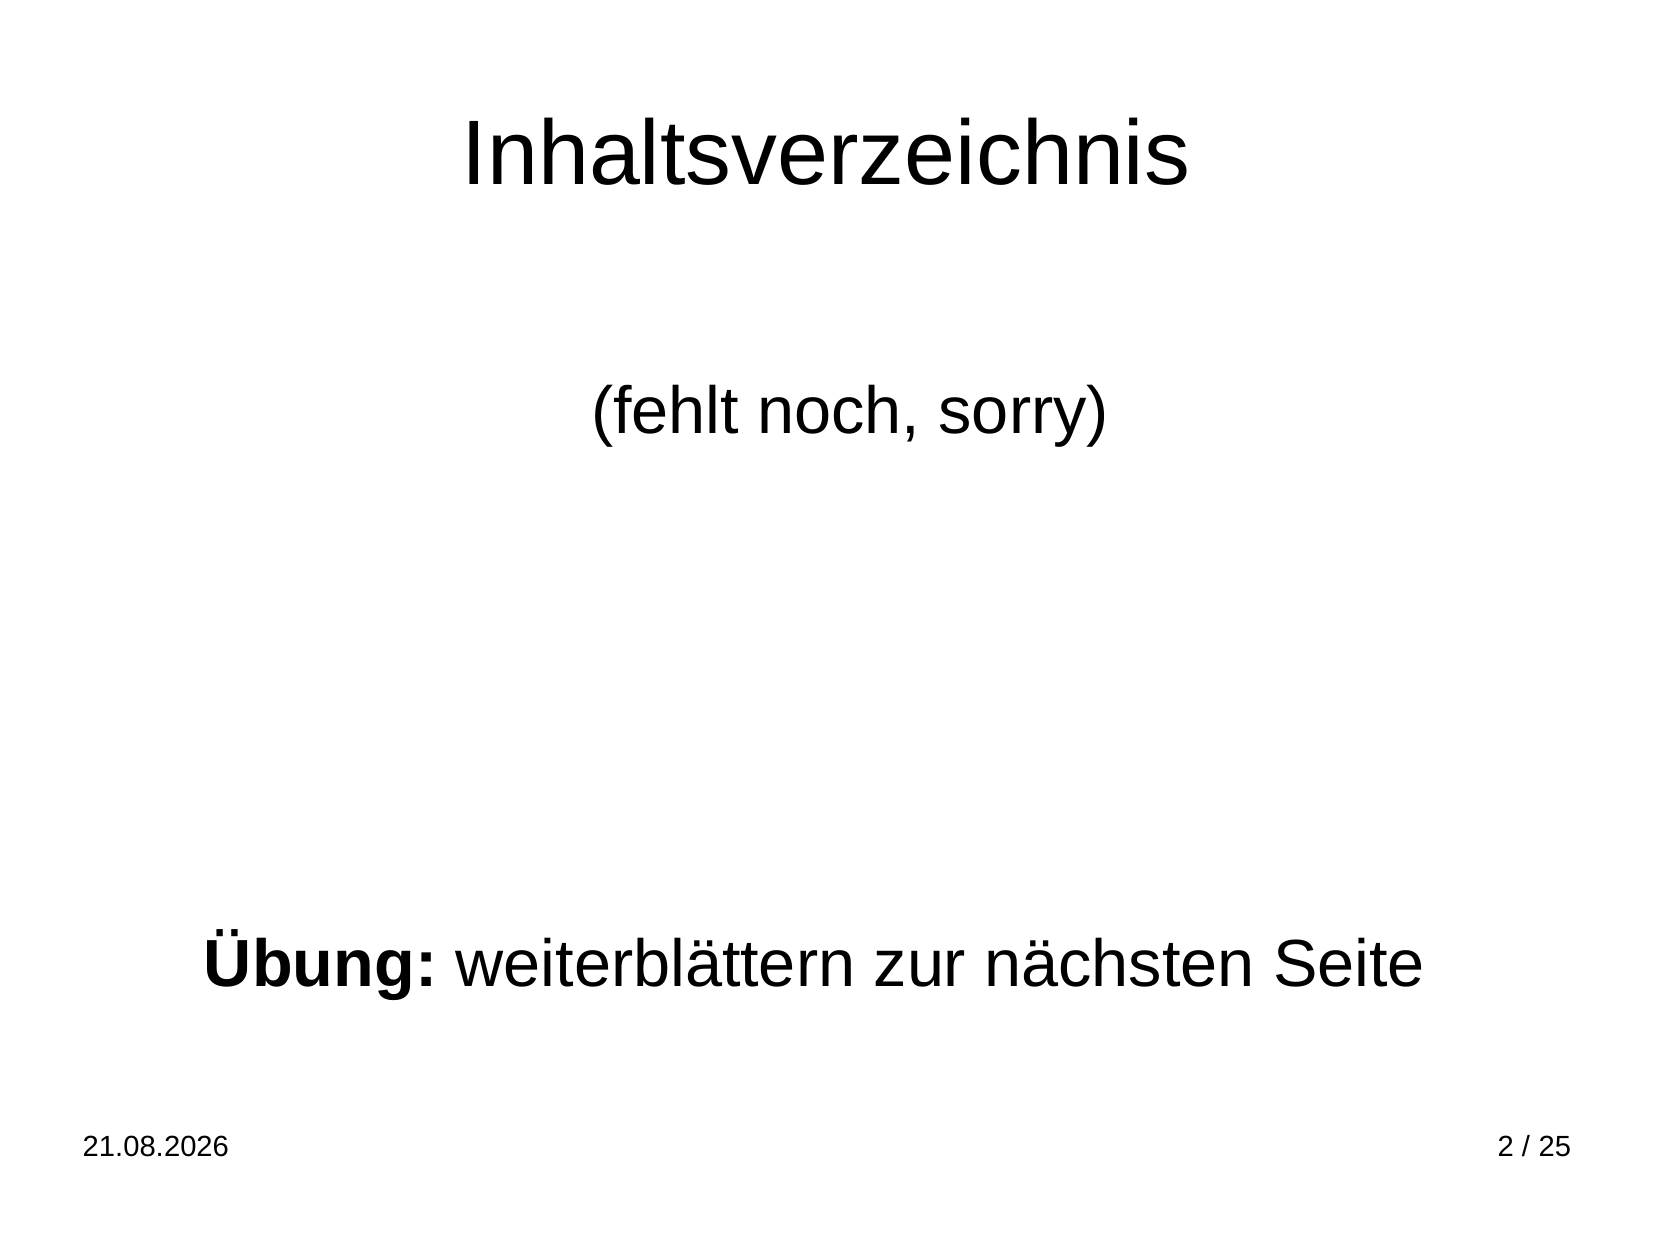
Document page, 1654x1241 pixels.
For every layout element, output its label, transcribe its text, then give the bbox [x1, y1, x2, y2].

title Inhaltsverzeichnis [82, 49, 1571, 257]
list (fehlt noch, sorry) Übung: weiterblättern zur nächsten Seite [70, 372, 1560, 1146]
